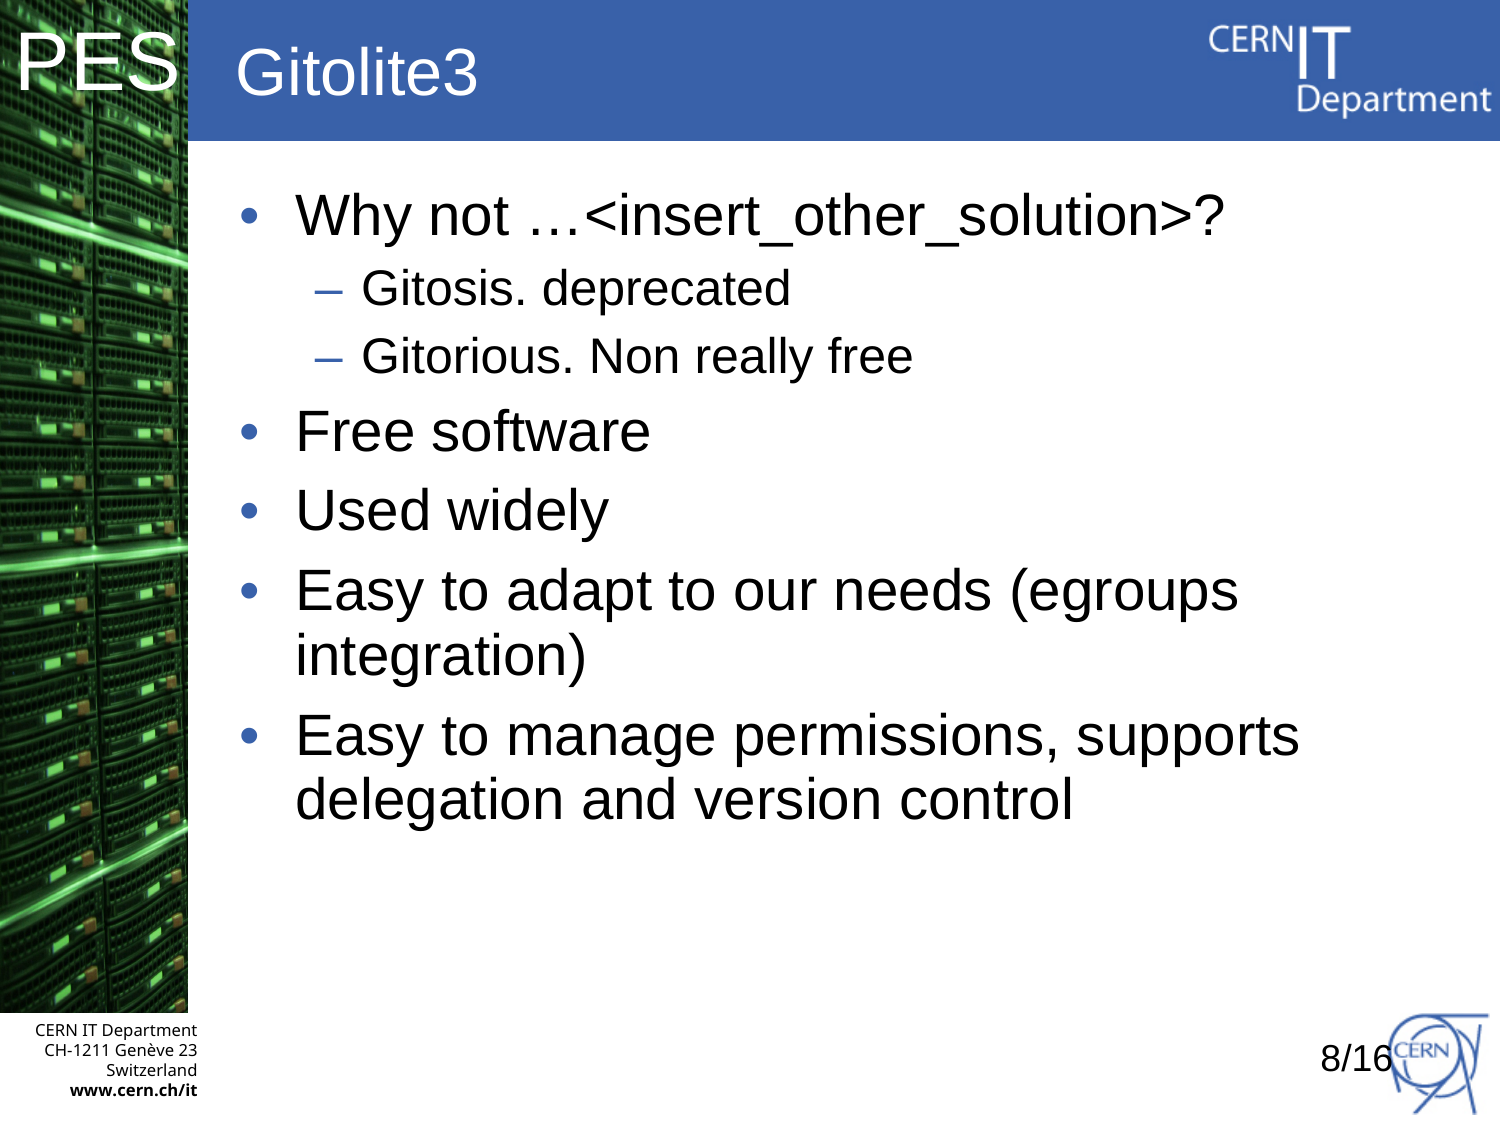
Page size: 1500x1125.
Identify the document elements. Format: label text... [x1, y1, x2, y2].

picture [1125, 0, 1500, 141]
list Why not …<insert_other_solution>? Gitosis. deprecated Gitorious. Non really free Free software Used widely Easy to adapt to our needs (egroups integration) Easy to manage permissions, supports delegation and version control [224, 174, 1463, 1013]
picture [0, 0, 212, 1013]
text_box <number>/16 [1176, 1026, 1408, 1097]
picture [1387, 1012, 1490, 1115]
title Gitolite3 [212, 0, 1125, 160]
